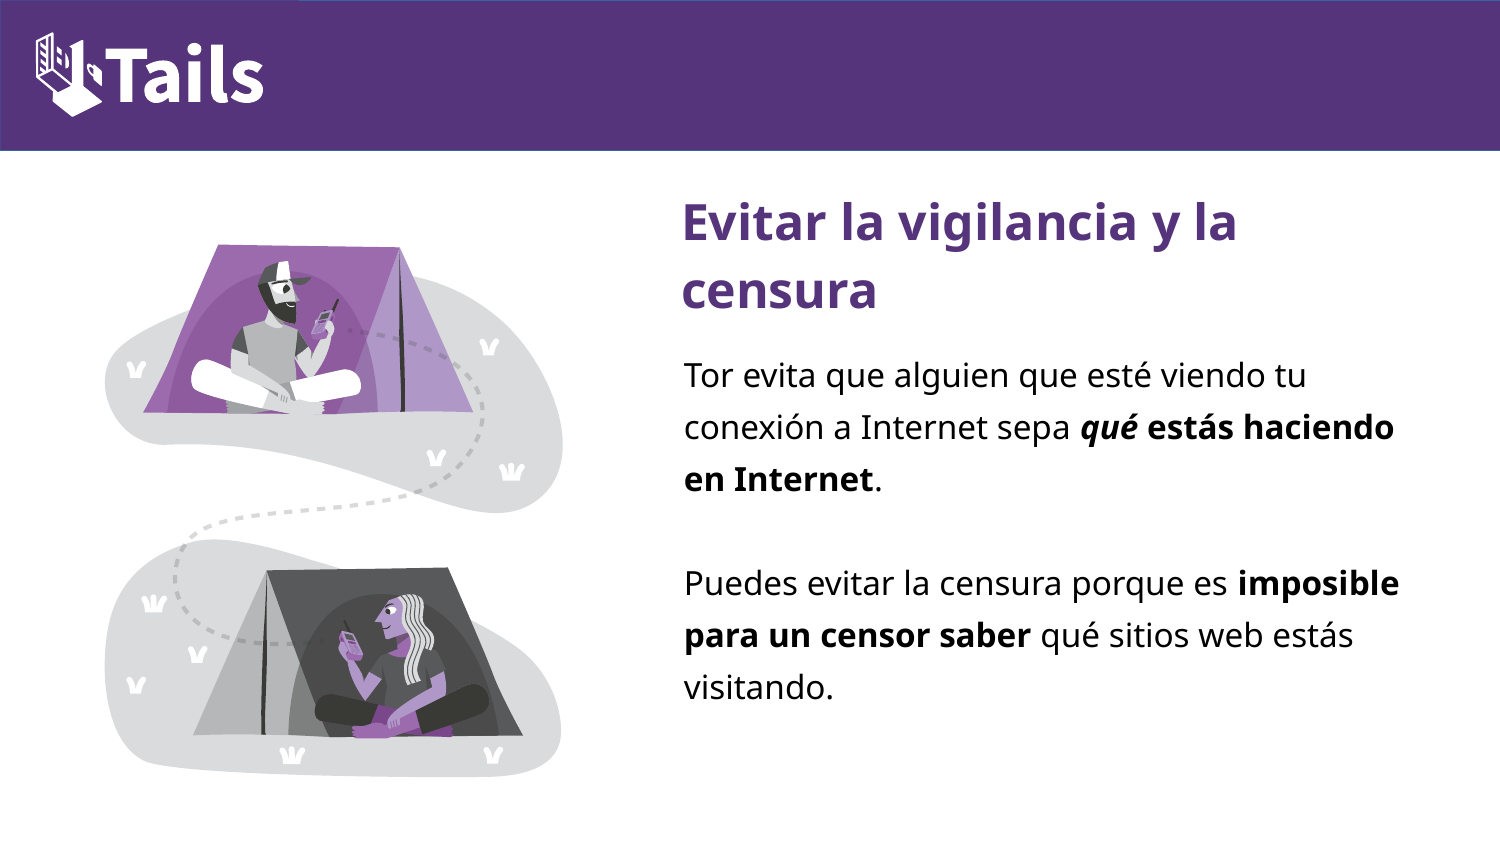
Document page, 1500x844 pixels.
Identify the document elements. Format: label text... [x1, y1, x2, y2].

text_box Tor evita que alguien que esté viendo tu conexión a Internet sepa qué estás haciendo en Internet. Puedes evitar la censura porque es imposible para un censor saber qué sitios web estás visitando. [669, 337, 1457, 593]
title Evitar la vigilancia y la censura [680, 197, 1426, 314]
picture [92, 232, 574, 782]
